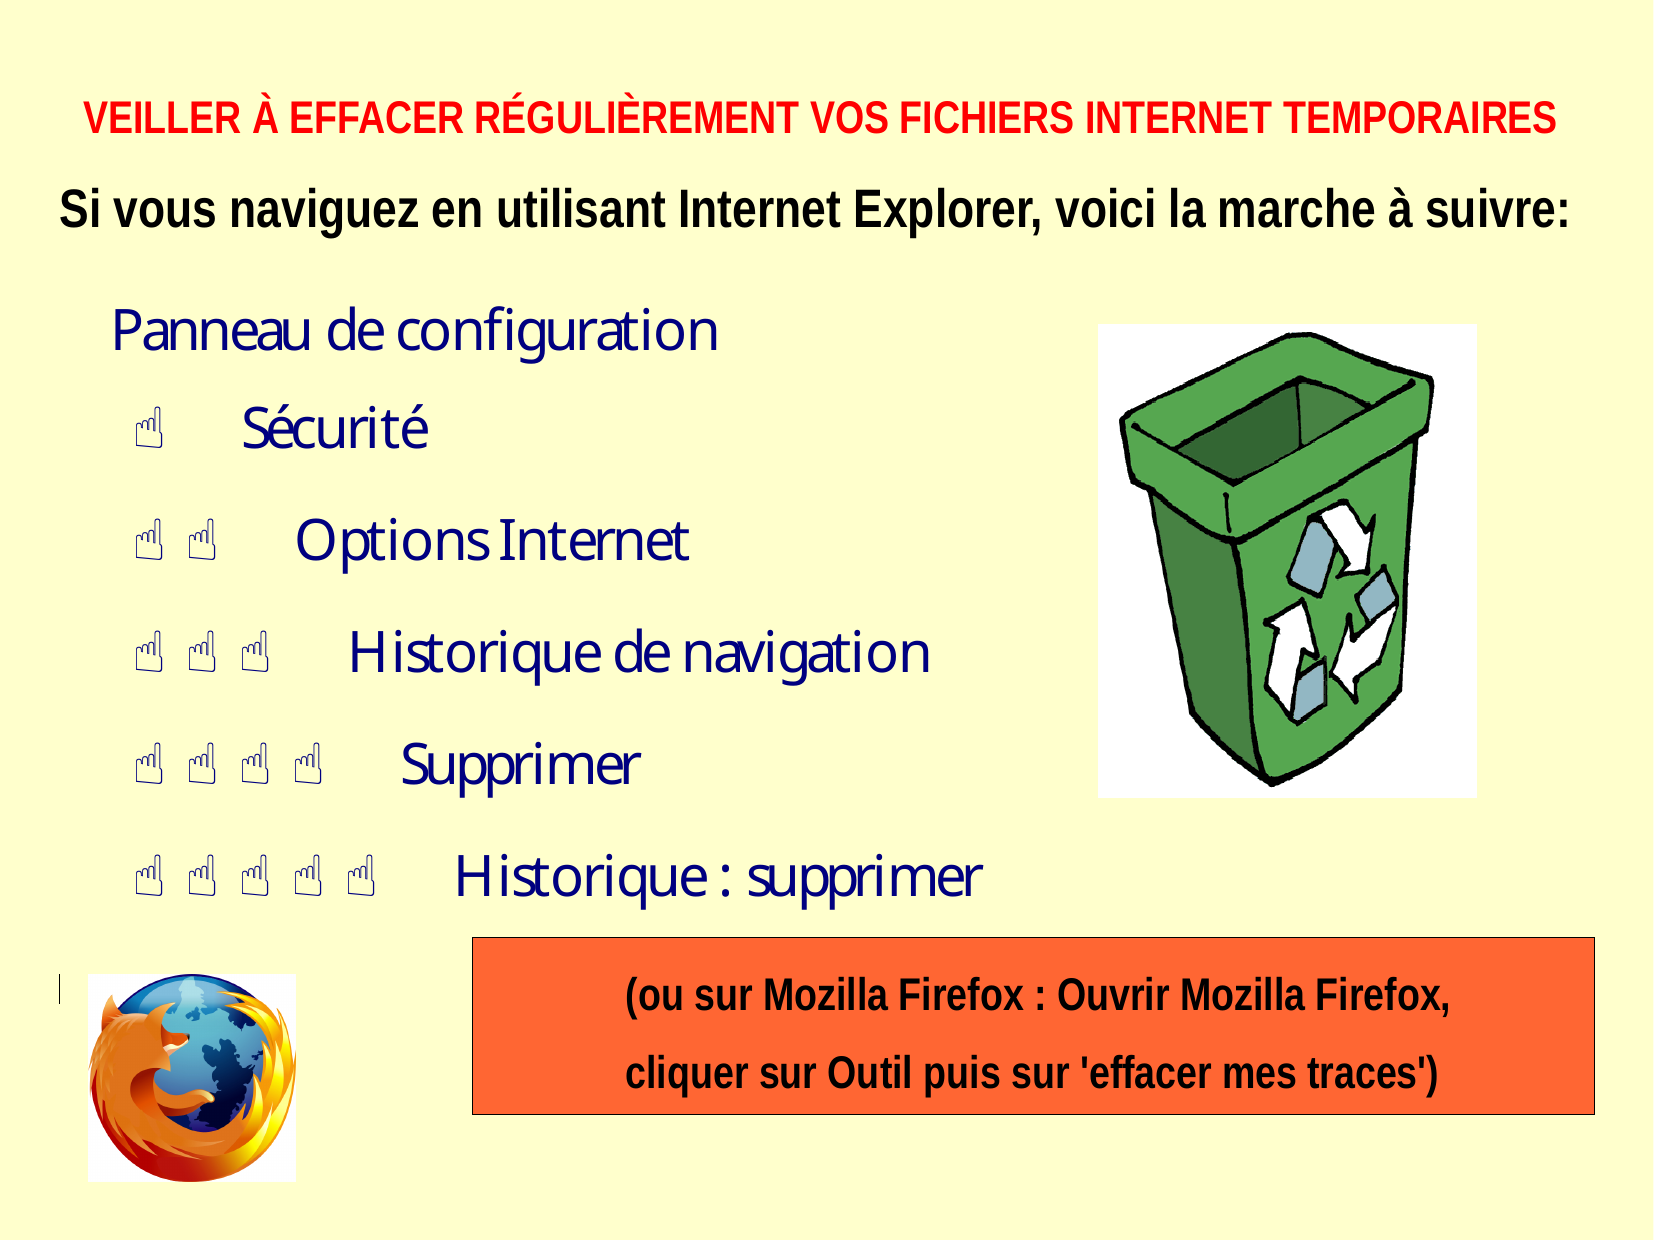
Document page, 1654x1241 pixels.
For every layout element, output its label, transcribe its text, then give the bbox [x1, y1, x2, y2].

text_box Si vous naviguez en utilisant Internet Explorer, voici la marche à suivre: [201, 163, 1442, 253]
chart [88, 295, 1565, 1123]
picture [88, 974, 296, 1182]
title VEILLER À EFFACER RÉGULIÈREMENT VOS FICHIERS INTERNET TEMPORAIRES [76, 0, 1565, 208]
picture [1098, 324, 1477, 798]
text_box (ou sur Mozilla Firefox : Ouvrir Mozilla Firefox, cliquer sur Outil puis sur 'effacer mes traces') [472, 937, 1595, 1115]
